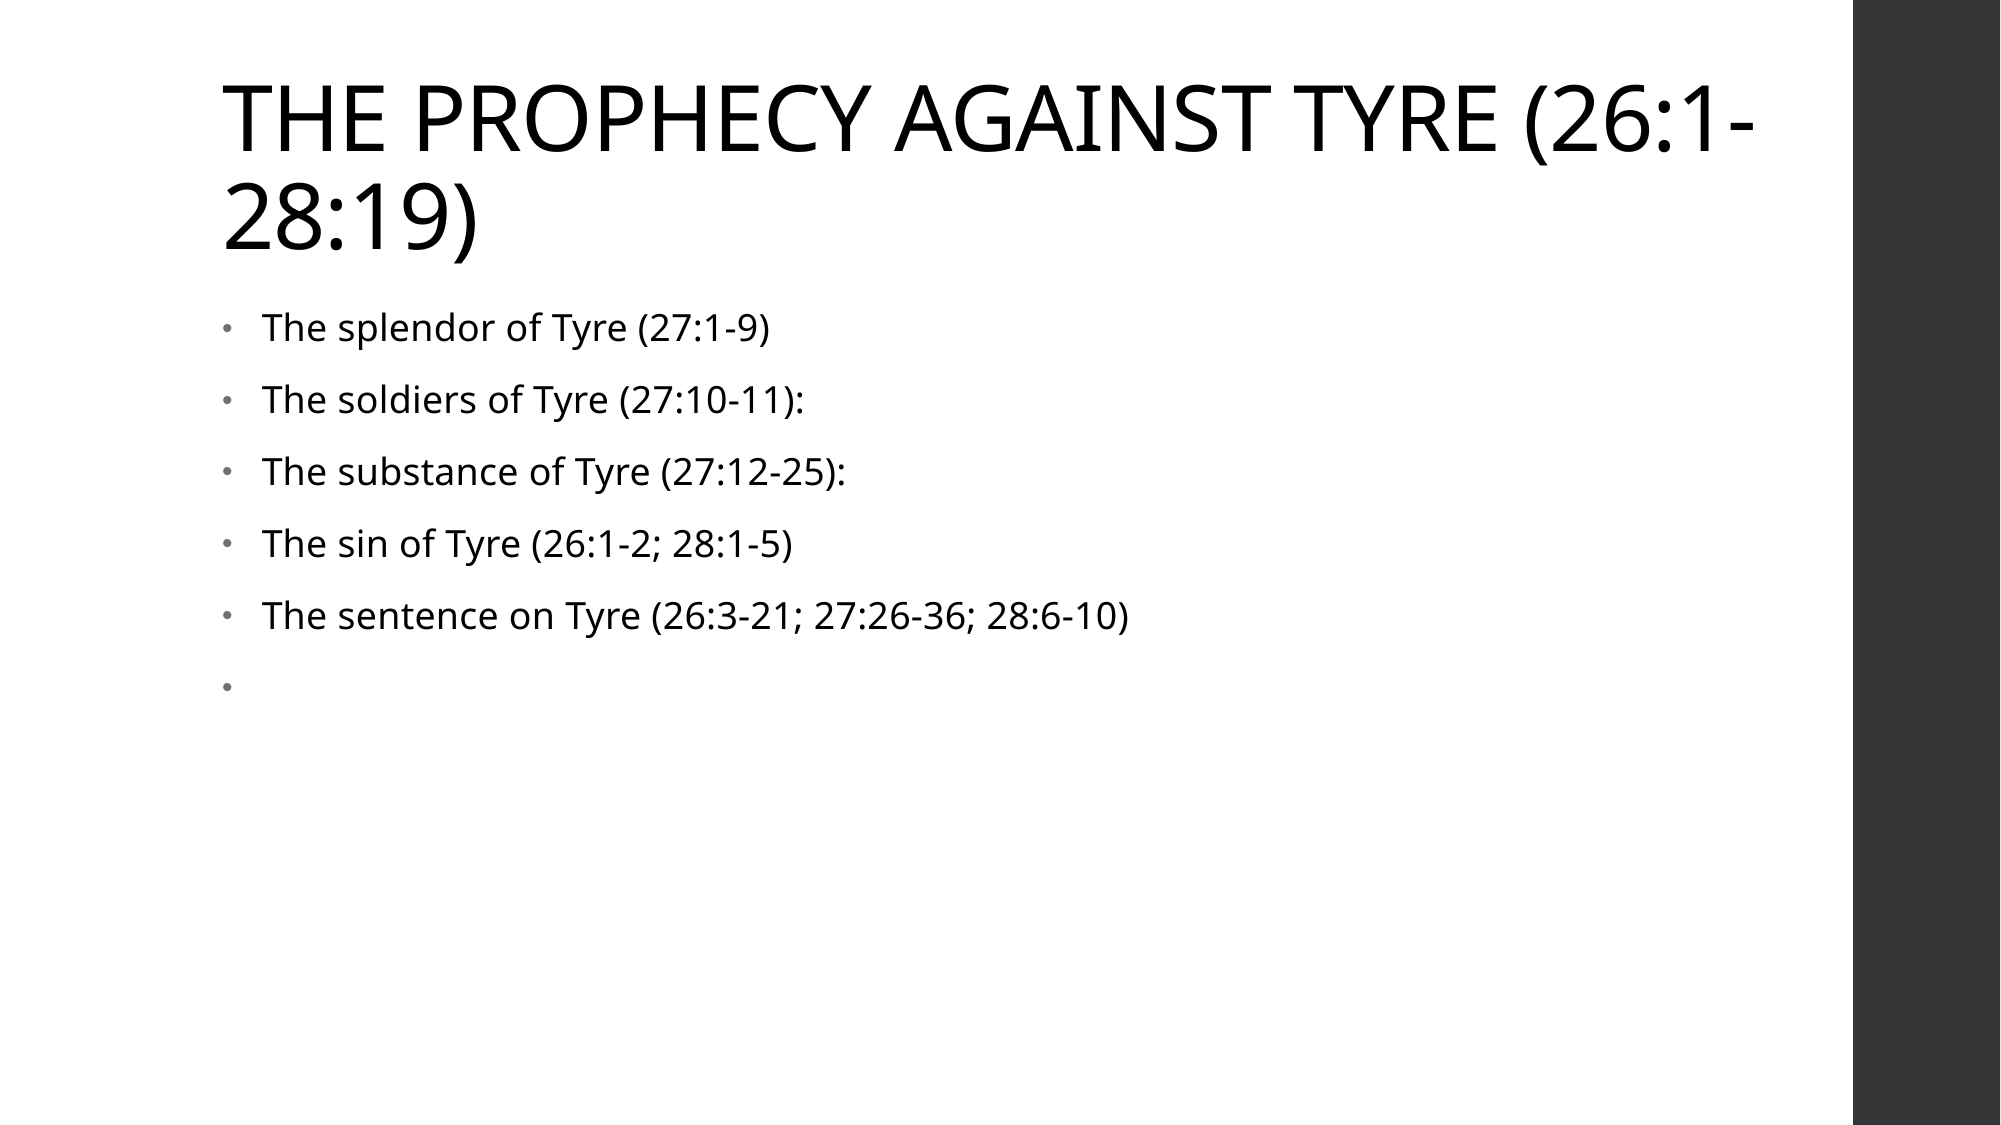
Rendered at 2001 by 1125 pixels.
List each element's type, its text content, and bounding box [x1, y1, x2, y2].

list The splendor of Tyre (27:1-9) The soldiers of Tyre (27:10-11): The substance of Tyre (27:12-25): The sin of Tyre (26:1-2; 28:1-5) The sentence on Tyre (26:3-21; 27:26-36; 28:6-10) [206, 299, 1617, 1014]
title THE PROPHECY AGAINST TYRE (26:1-28:19) [206, 60, 1797, 278]
